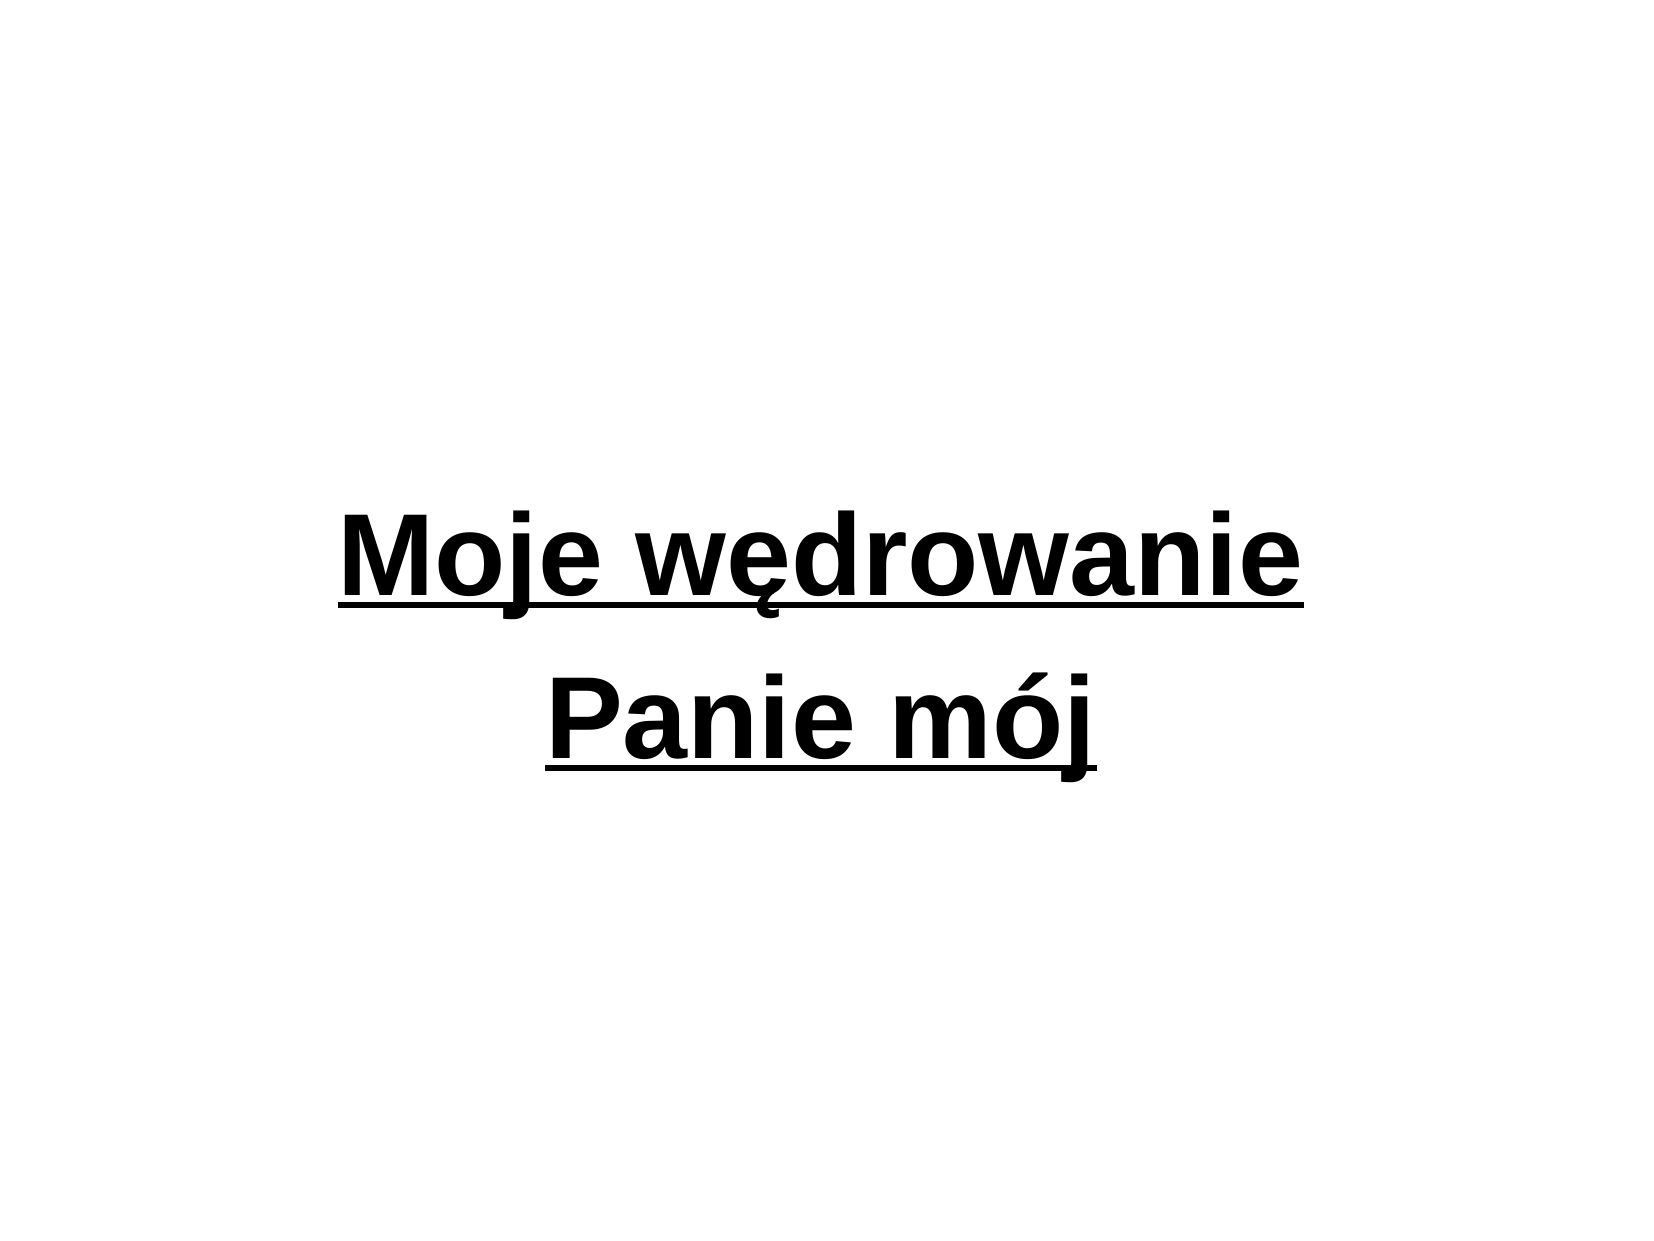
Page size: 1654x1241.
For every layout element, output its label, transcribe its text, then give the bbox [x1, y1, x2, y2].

subtitle Moje wędrowanie Panie mój [0, 0, 1642, 1241]
